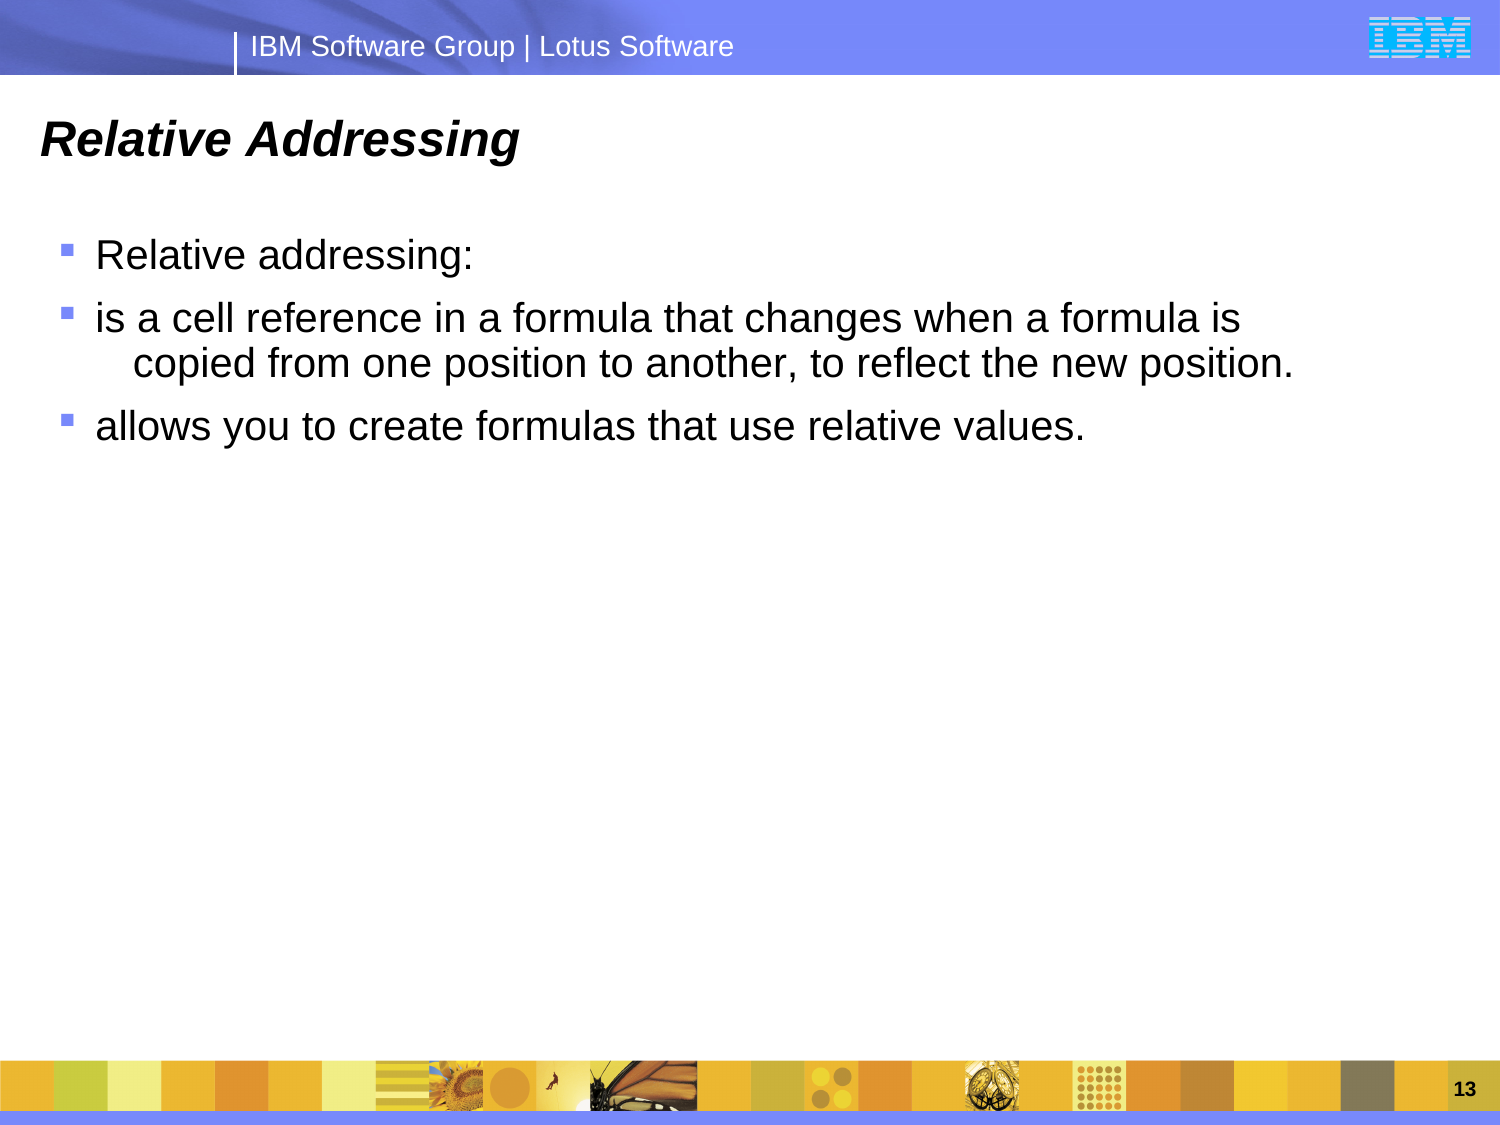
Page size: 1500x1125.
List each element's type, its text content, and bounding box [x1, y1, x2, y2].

text_box [217, 282, 454, 344]
title Relative Addressing [25, 106, 1378, 189]
list Relative addressing: is a cell reference in a formula that changes when a formula is copied from one position to another, to reflect the new position. allows you to create formulas that use relative values. [57, 234, 1334, 875]
picture [0, 0, 1500, 75]
picture [0, 1060, 1500, 1111]
